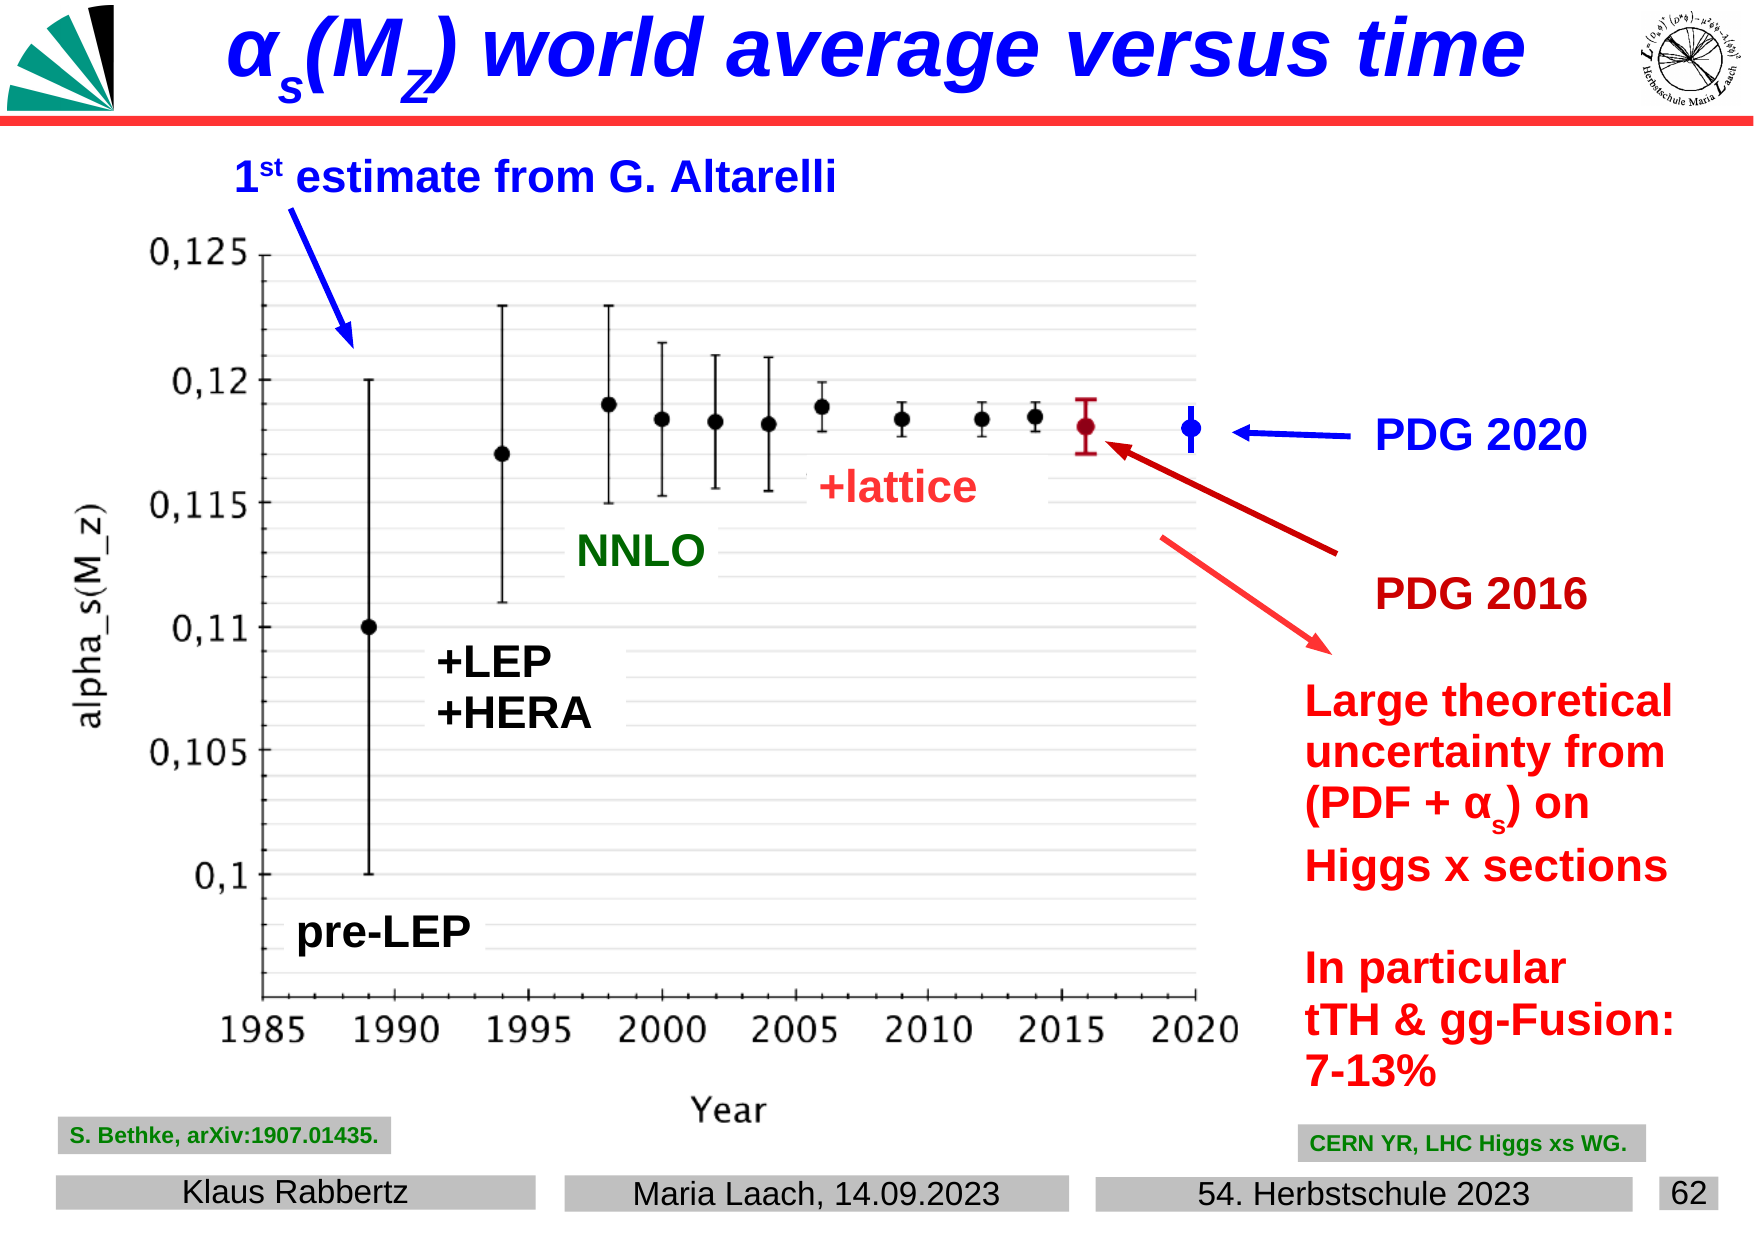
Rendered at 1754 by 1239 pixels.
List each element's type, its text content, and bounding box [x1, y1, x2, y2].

text_box S. Bethke, arXiv:1907.01435. [57, 1116, 392, 1155]
text_box [1194, 422, 1199, 434]
text_box PDG 2016 [1362, 562, 1608, 626]
text_box +LEP +HERA [424, 630, 626, 745]
text_box PDG 2020 [1362, 403, 1608, 467]
picture [7, 5, 114, 112]
text_box Large theoretical uncertainty from (PDF + αs) on Higgs x sections In particular tTH & gg-Fusion: 7-13% [1292, 669, 1711, 1103]
text_box +lattice [806, 454, 1049, 518]
picture [52, 224, 1250, 1143]
text_box [1184, 422, 1188, 434]
text_box pre-LEP [284, 900, 486, 964]
text_box CERN YR, LHC Higgs xs WG. [1297, 1124, 1647, 1162]
text_box NNLO [564, 519, 719, 583]
picture [1641, 11, 1741, 106]
title αs(MZ) world average versus time [124, 0, 1630, 121]
text_box 1st estimate from G. Altarelli [222, 144, 850, 221]
